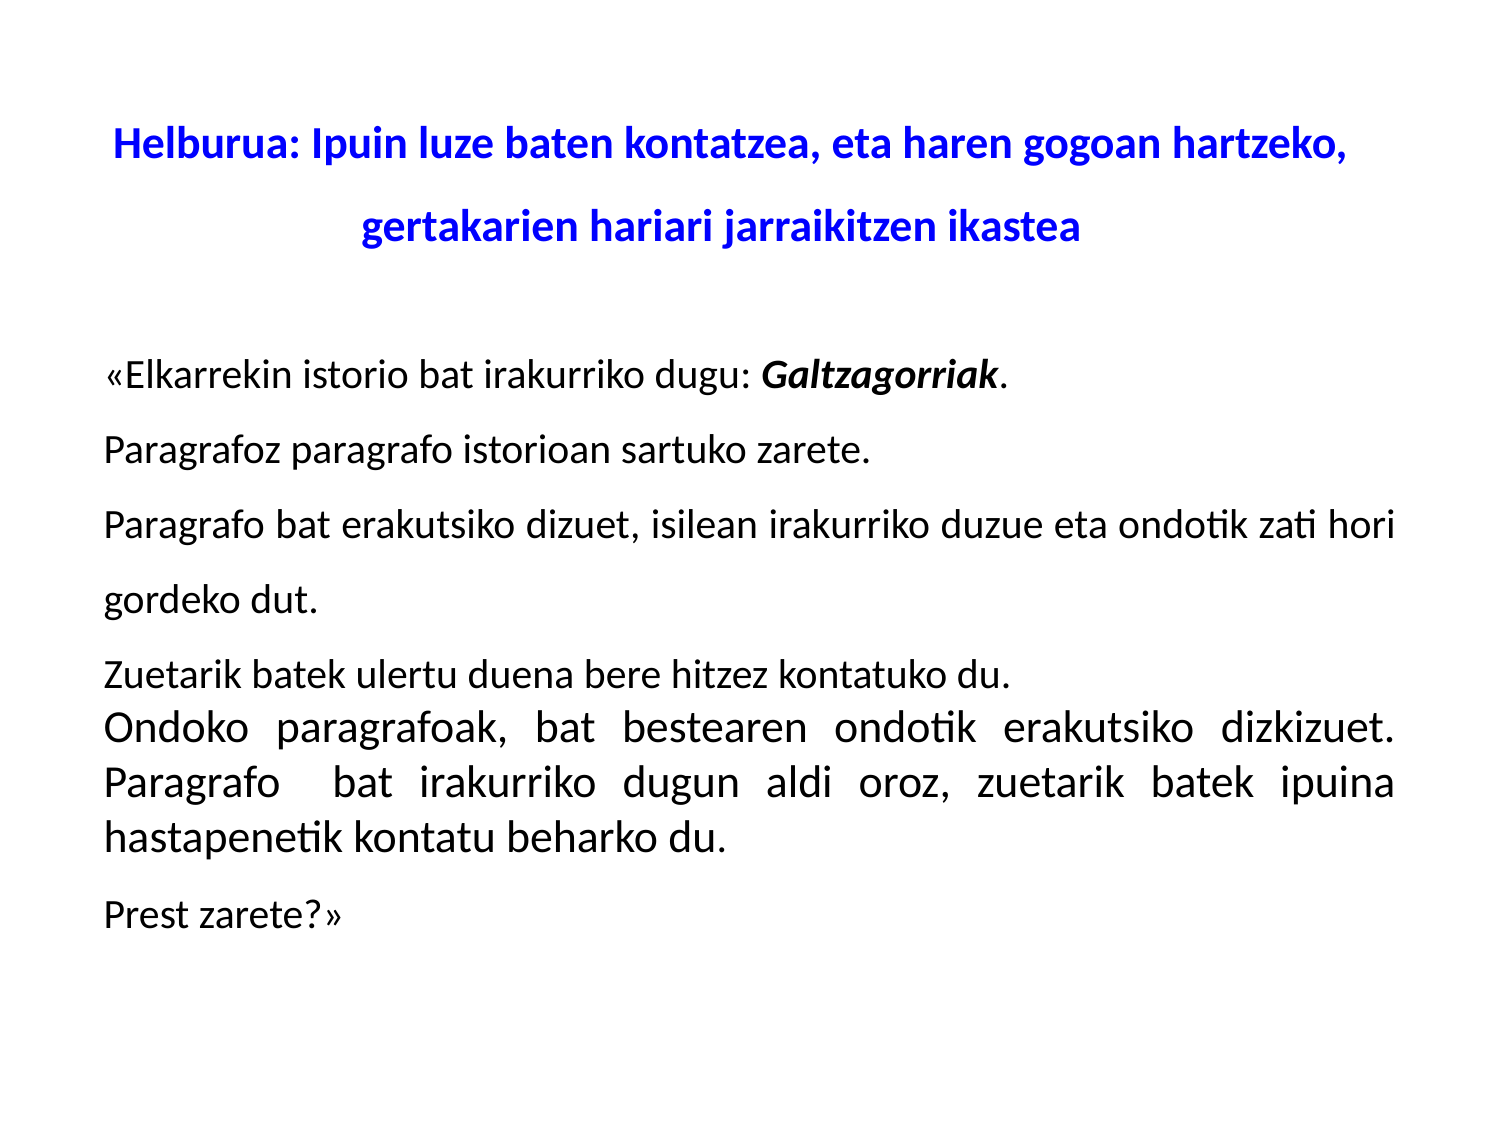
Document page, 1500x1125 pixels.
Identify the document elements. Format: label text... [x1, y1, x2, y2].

text_box Helburua: Ipuin luze baten kontatzea, eta haren gogoan hartzeko, gertakarien hariari jarraikitzen ikastea [88, 78, 1365, 306]
text_box «Elkarrekin istorio bat irakurriko dugu: Galtzagorriak. Paragrafoz paragrafo istorioan sartuko zarete. Paragrafo bat erakutsiko dizuet, isilean irakurriko duzue eta ondotik zati hori gordeko dut. Zuetarik batek ulertu duena bere hitzez kontatuko du. Ondoko paragrafoak, bat bestearen ondotik erakutsiko dizkizuet. Paragrafo bat irakurriko dugun aldi oroz, zuetarik batek ipuina hastapenetik kontatu beharko du. Prest zarete?» [88, 314, 1412, 936]
